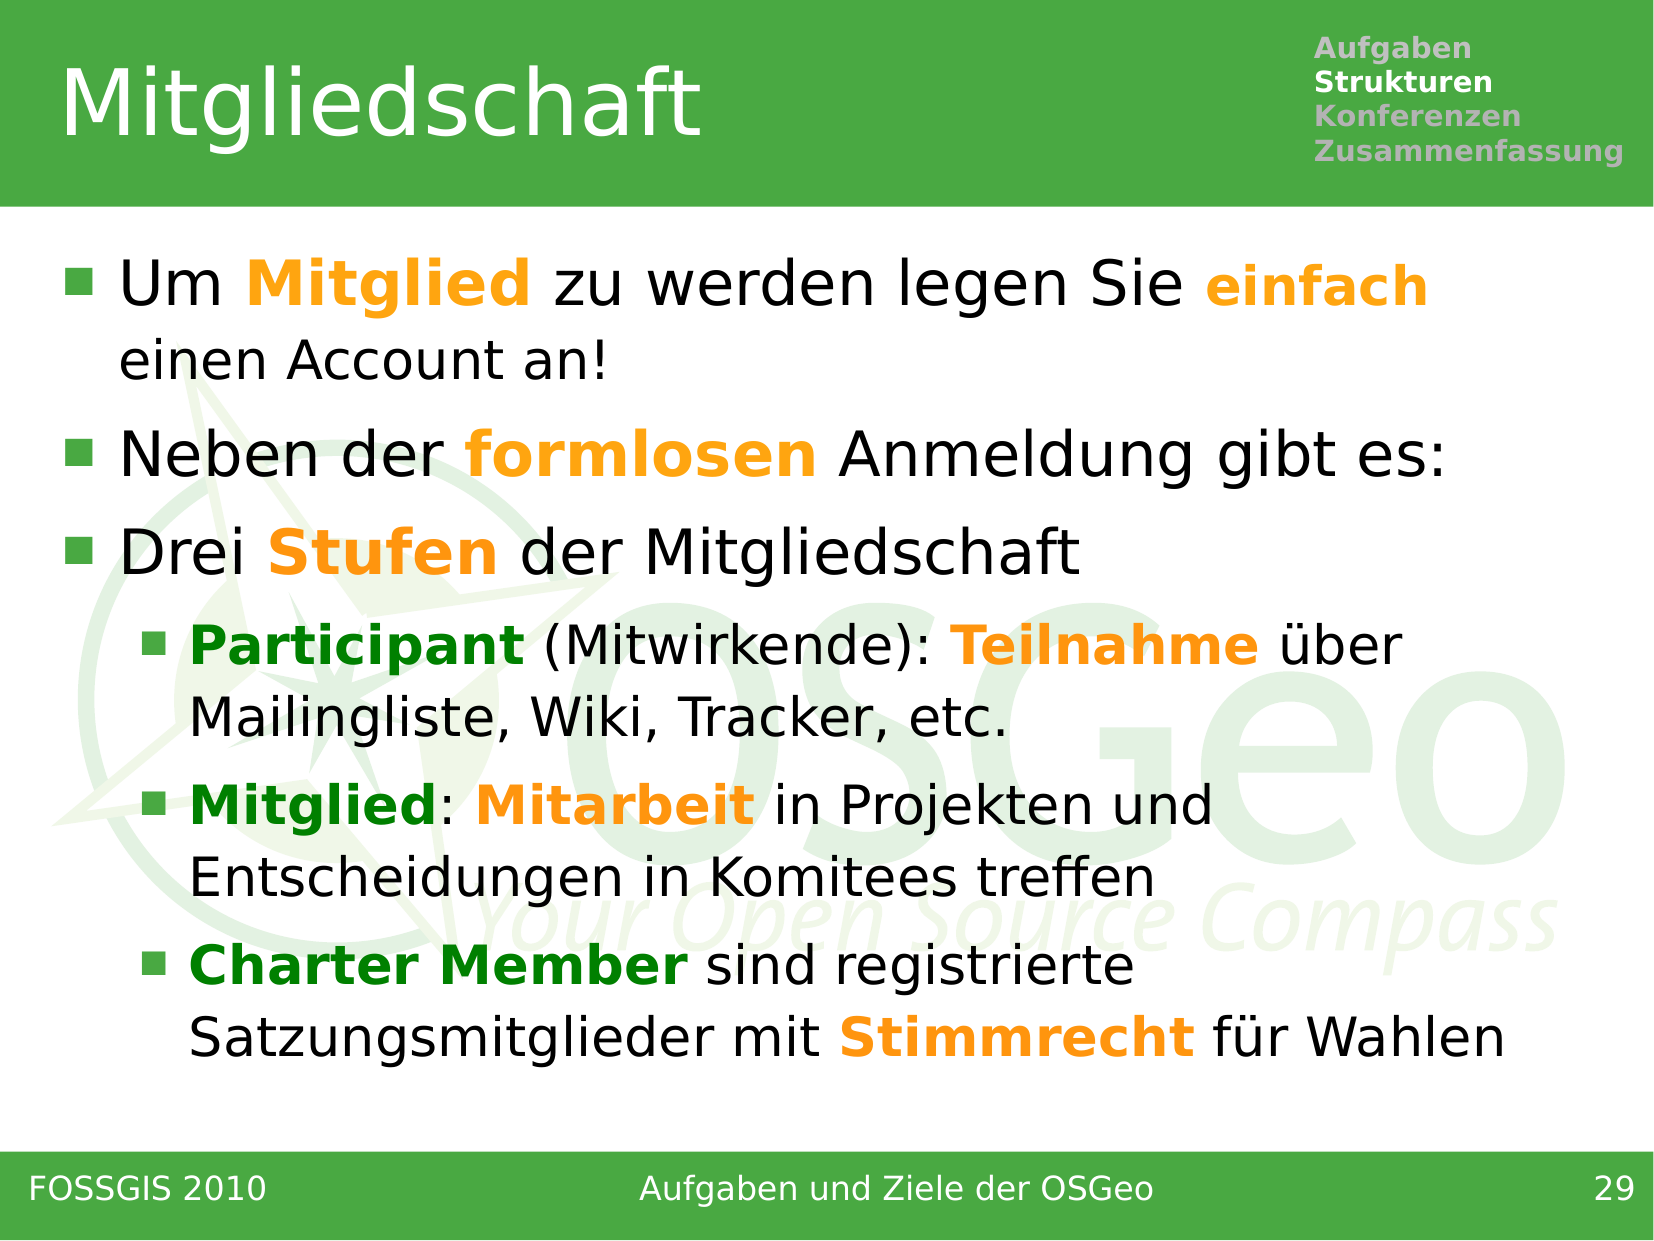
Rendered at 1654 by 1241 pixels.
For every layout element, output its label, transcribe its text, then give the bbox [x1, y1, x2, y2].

title Mitgliedschaft [59, 29, 1299, 178]
list Um Mitglied zu werden legen Sie einfach einen Account an! Neben der formlosen Anmeldung gibt es: Drei Stufen der Mitgliedschaft Participant (Mitwirkende): Teilnahme über Mailingliste, Wiki, Tracker, etc. Mitglied: Mitarbeit in Projekten und Entscheidungen in Komitees treffen Charter Member sind registrierte Satzungsmitglieder mit Stimmrecht für Wahlen [47, 236, 1595, 1108]
text_box Aufgaben Strukturen Konferenzen Zusammenfassung [1299, 23, 1654, 201]
